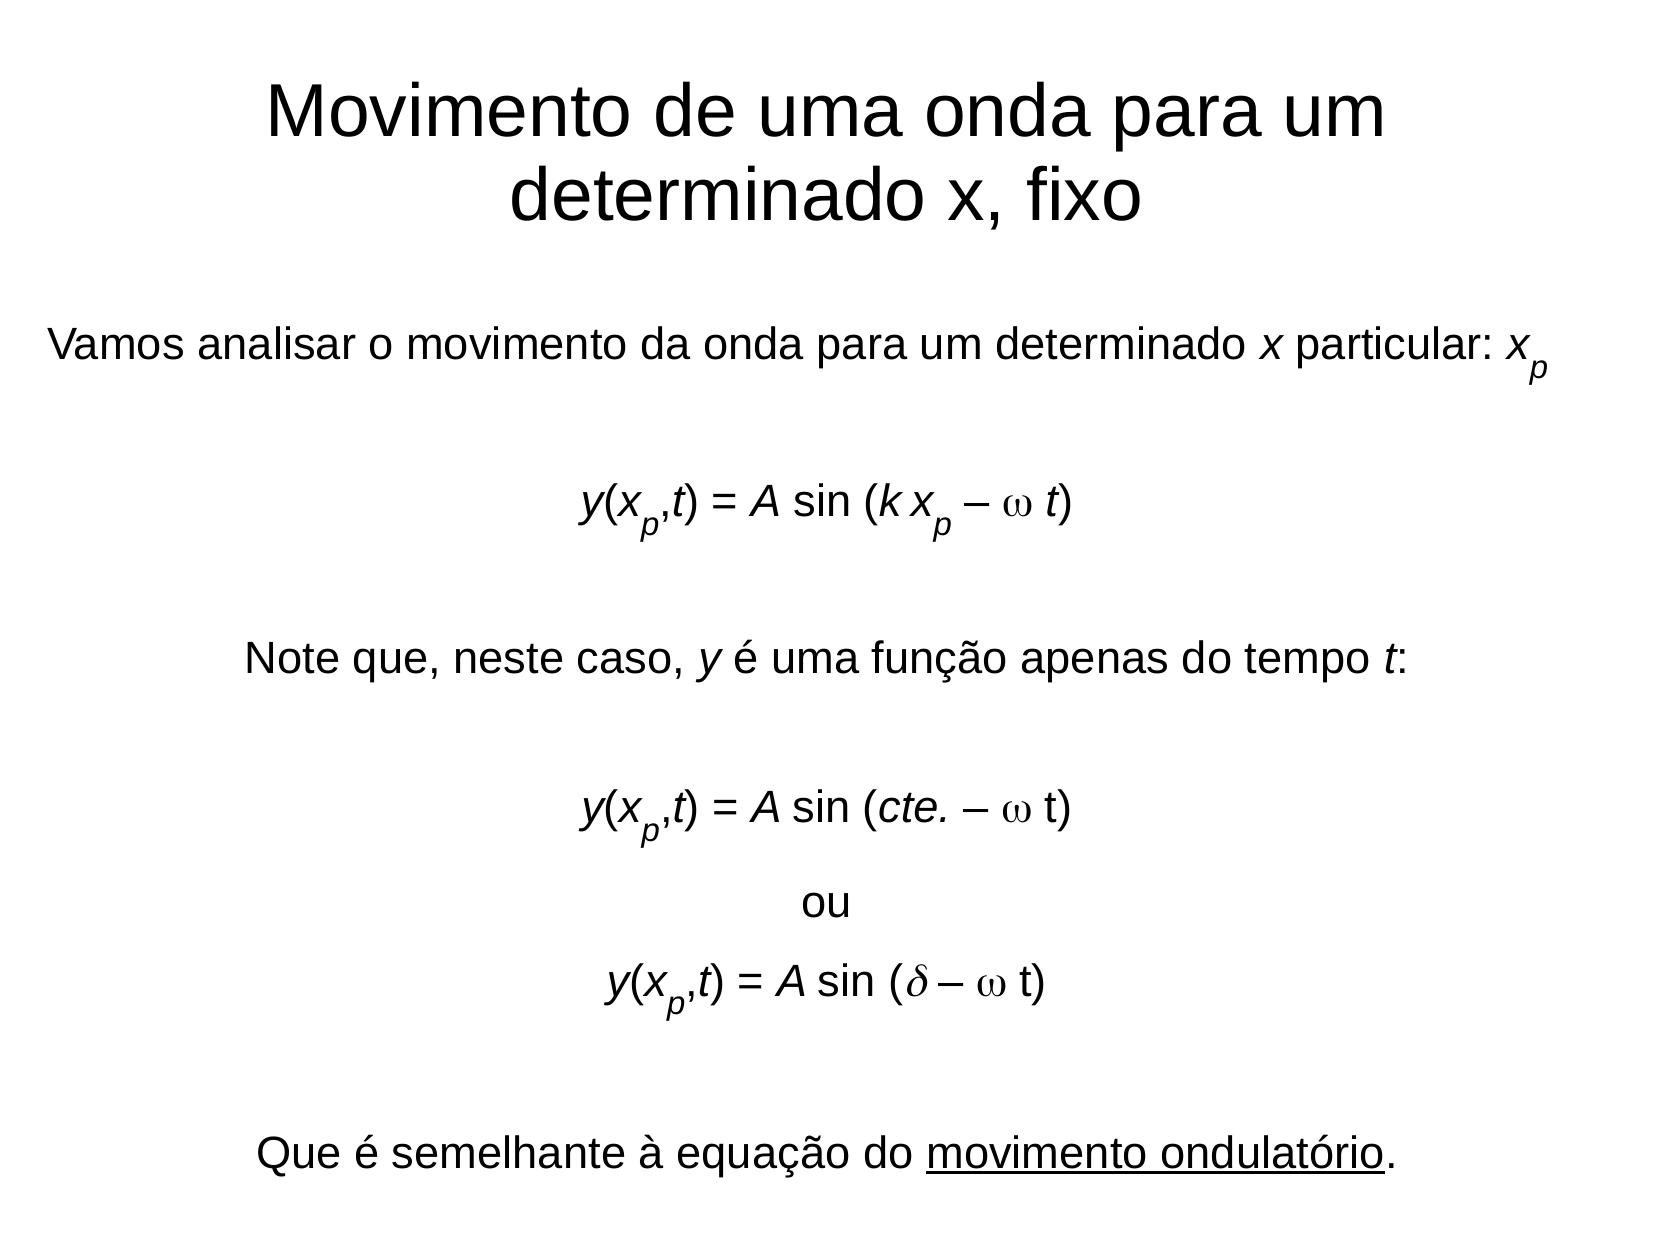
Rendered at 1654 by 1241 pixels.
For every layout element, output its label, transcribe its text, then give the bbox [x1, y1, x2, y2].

list Vamos analisar o movimento da onda para um determinado x particular: xp y(xp,t) = A sin (k xp – w t) Note que, neste caso, y é uma função apenas do tempo t: y(xp,t) = A sin (cte. – w t) ou y(xp,t) = A sin (d – w t) Que é semelhante à equação do movimento ondulatório. [47, 318, 1607, 1182]
title Movimento de uma onda para um determinado x, fixo [82, 49, 1571, 257]
